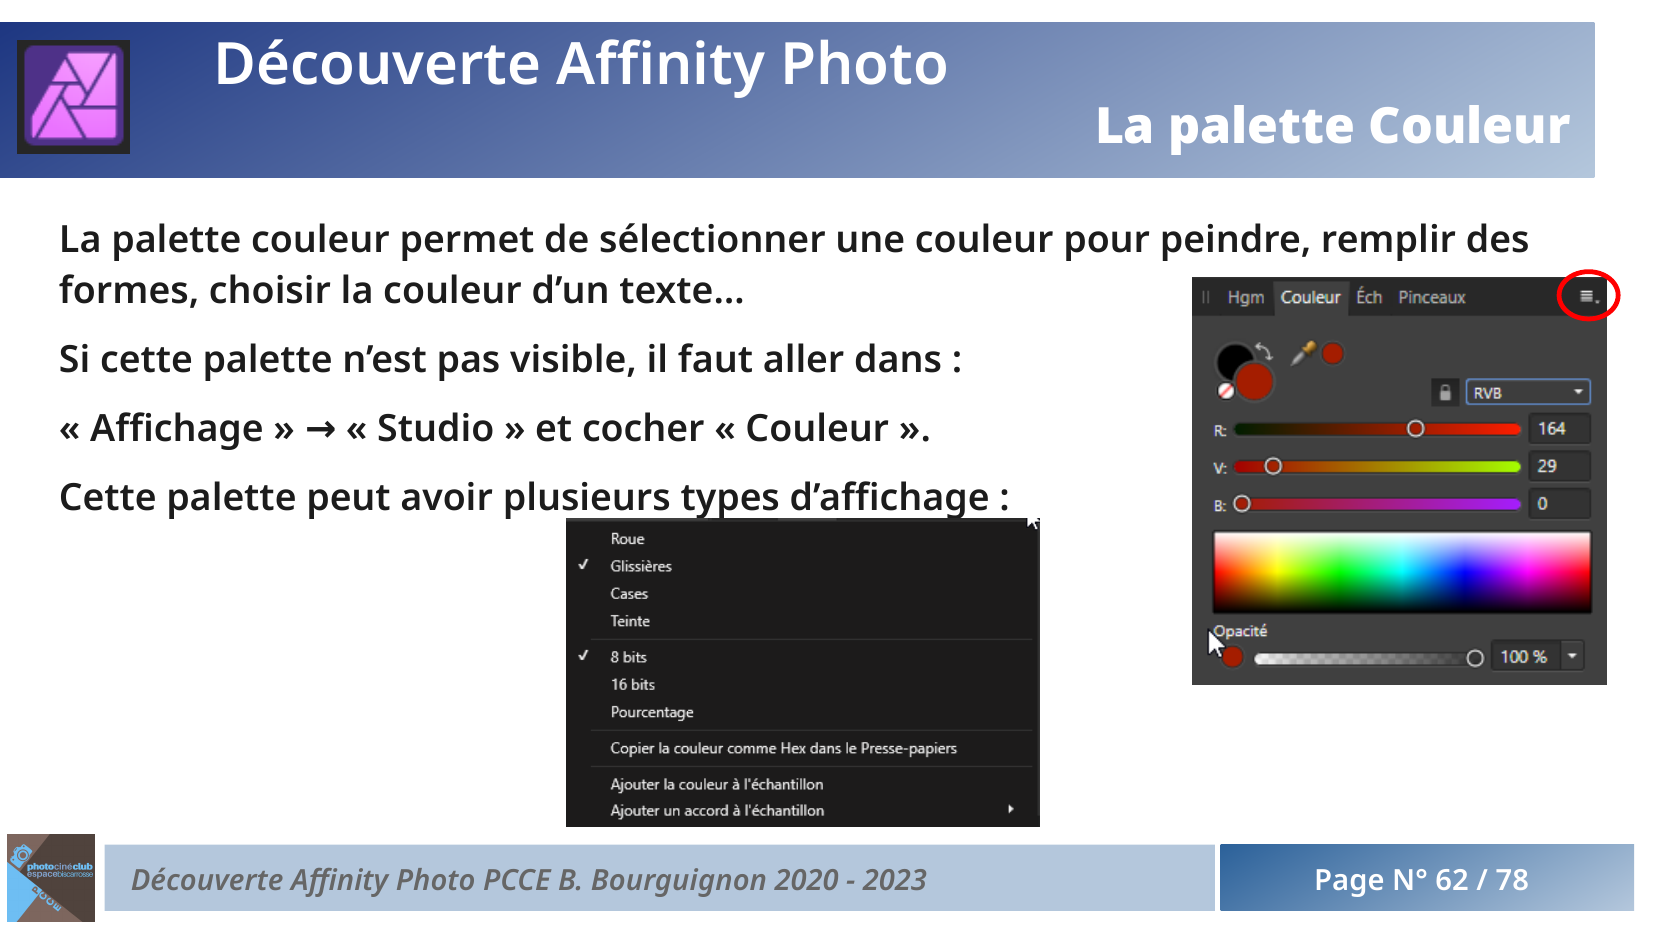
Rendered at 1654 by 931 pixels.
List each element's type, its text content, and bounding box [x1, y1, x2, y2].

picture [1562, 277, 1607, 316]
picture [566, 518, 1040, 827]
picture [1192, 277, 1607, 686]
list La palette couleur permet de sélectionner une couleur pour peindre, remplir des formes, choisir la couleur d’un texte… Si cette palette n’est pas visible, il faut aller dans : « Affichage » → « Studio » et cocher « Couleur ». Cette palette peut avoir plusieurs types d’affichage : [59, 212, 1565, 820]
picture [17, 40, 130, 154]
title La palette Couleur [874, 47, 1571, 158]
picture [7, 834, 95, 922]
